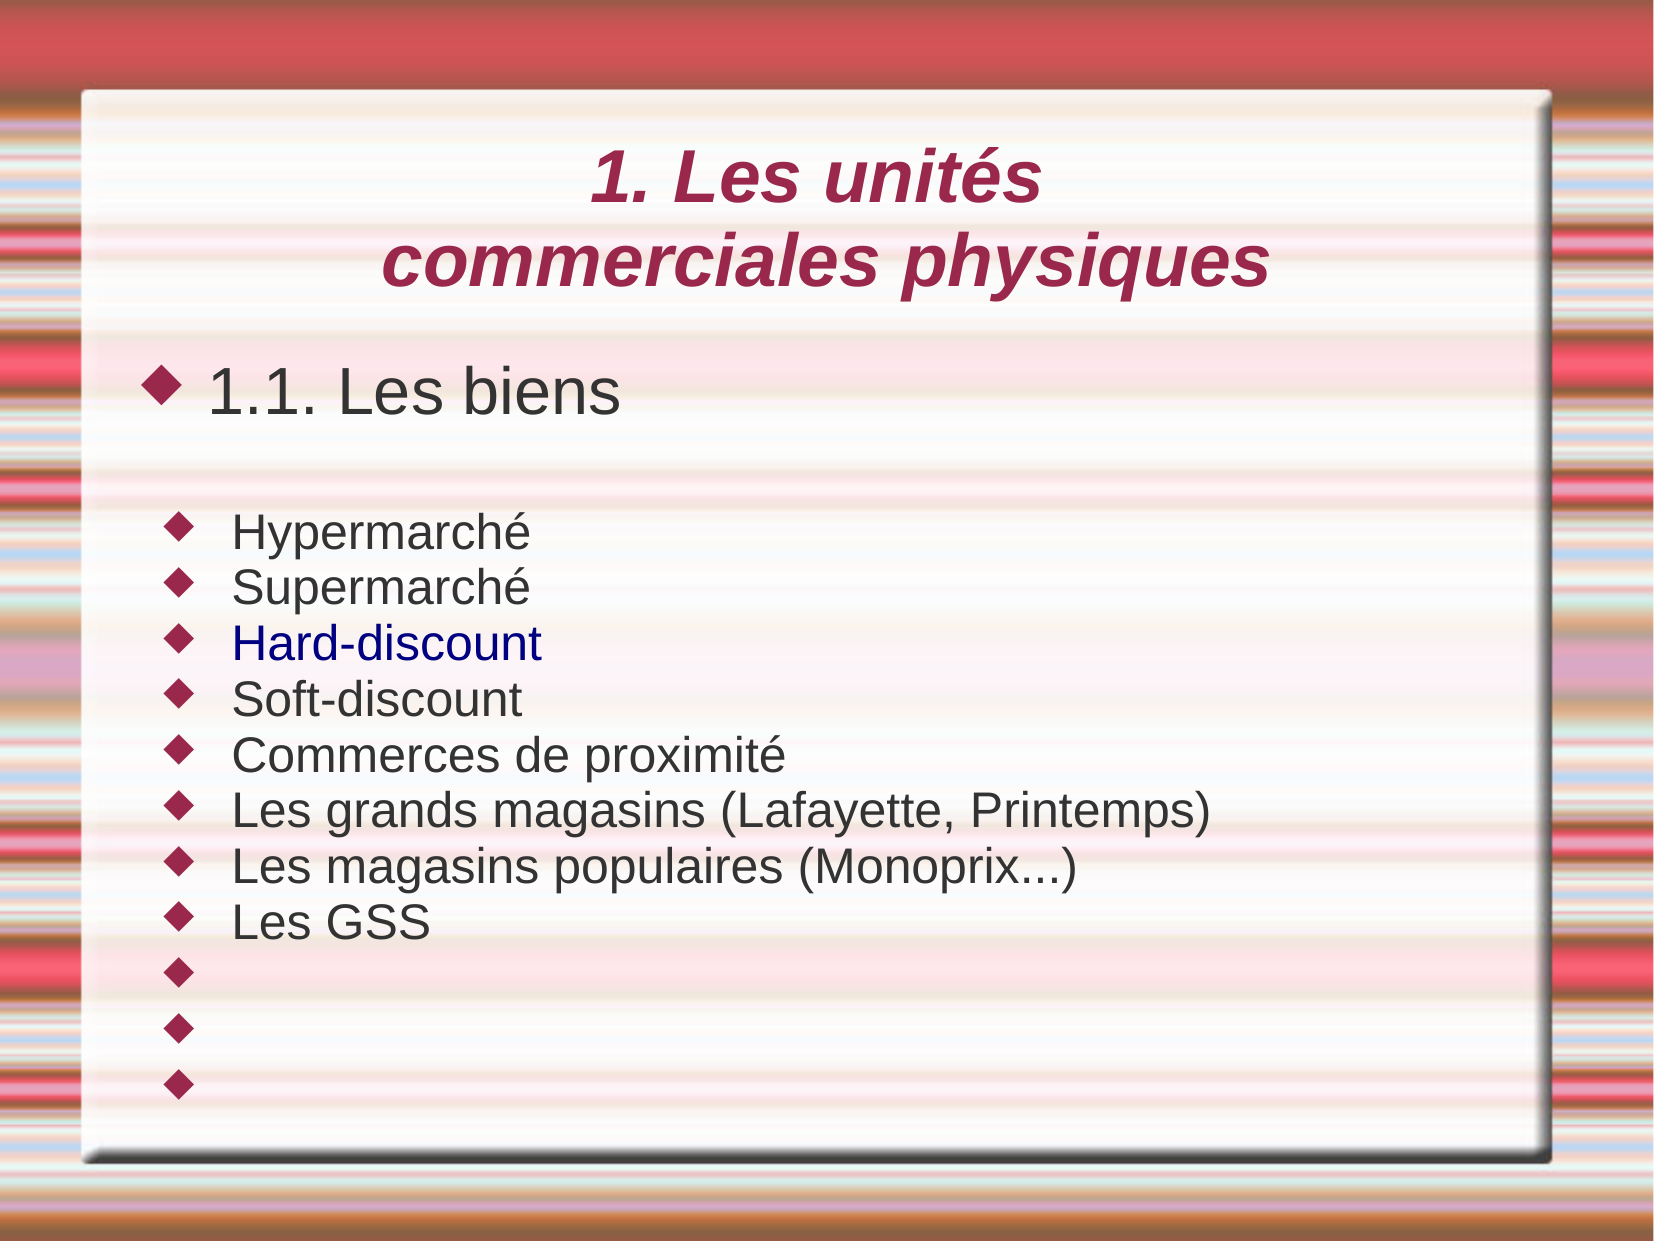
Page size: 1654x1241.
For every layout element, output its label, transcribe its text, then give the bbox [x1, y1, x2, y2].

title 1. Les unités commerciales physiques [121, 114, 1534, 322]
picture [0, 0, 1654, 1241]
list 1.1. Les biens Hypermarché Supermarché Hard-discount Soft-discount Commerces de proximité Les grands magasins (Lafayette, Printemps) Les magasins populaires (Monoprix...) Les GSS [124, 354, 1506, 1173]
